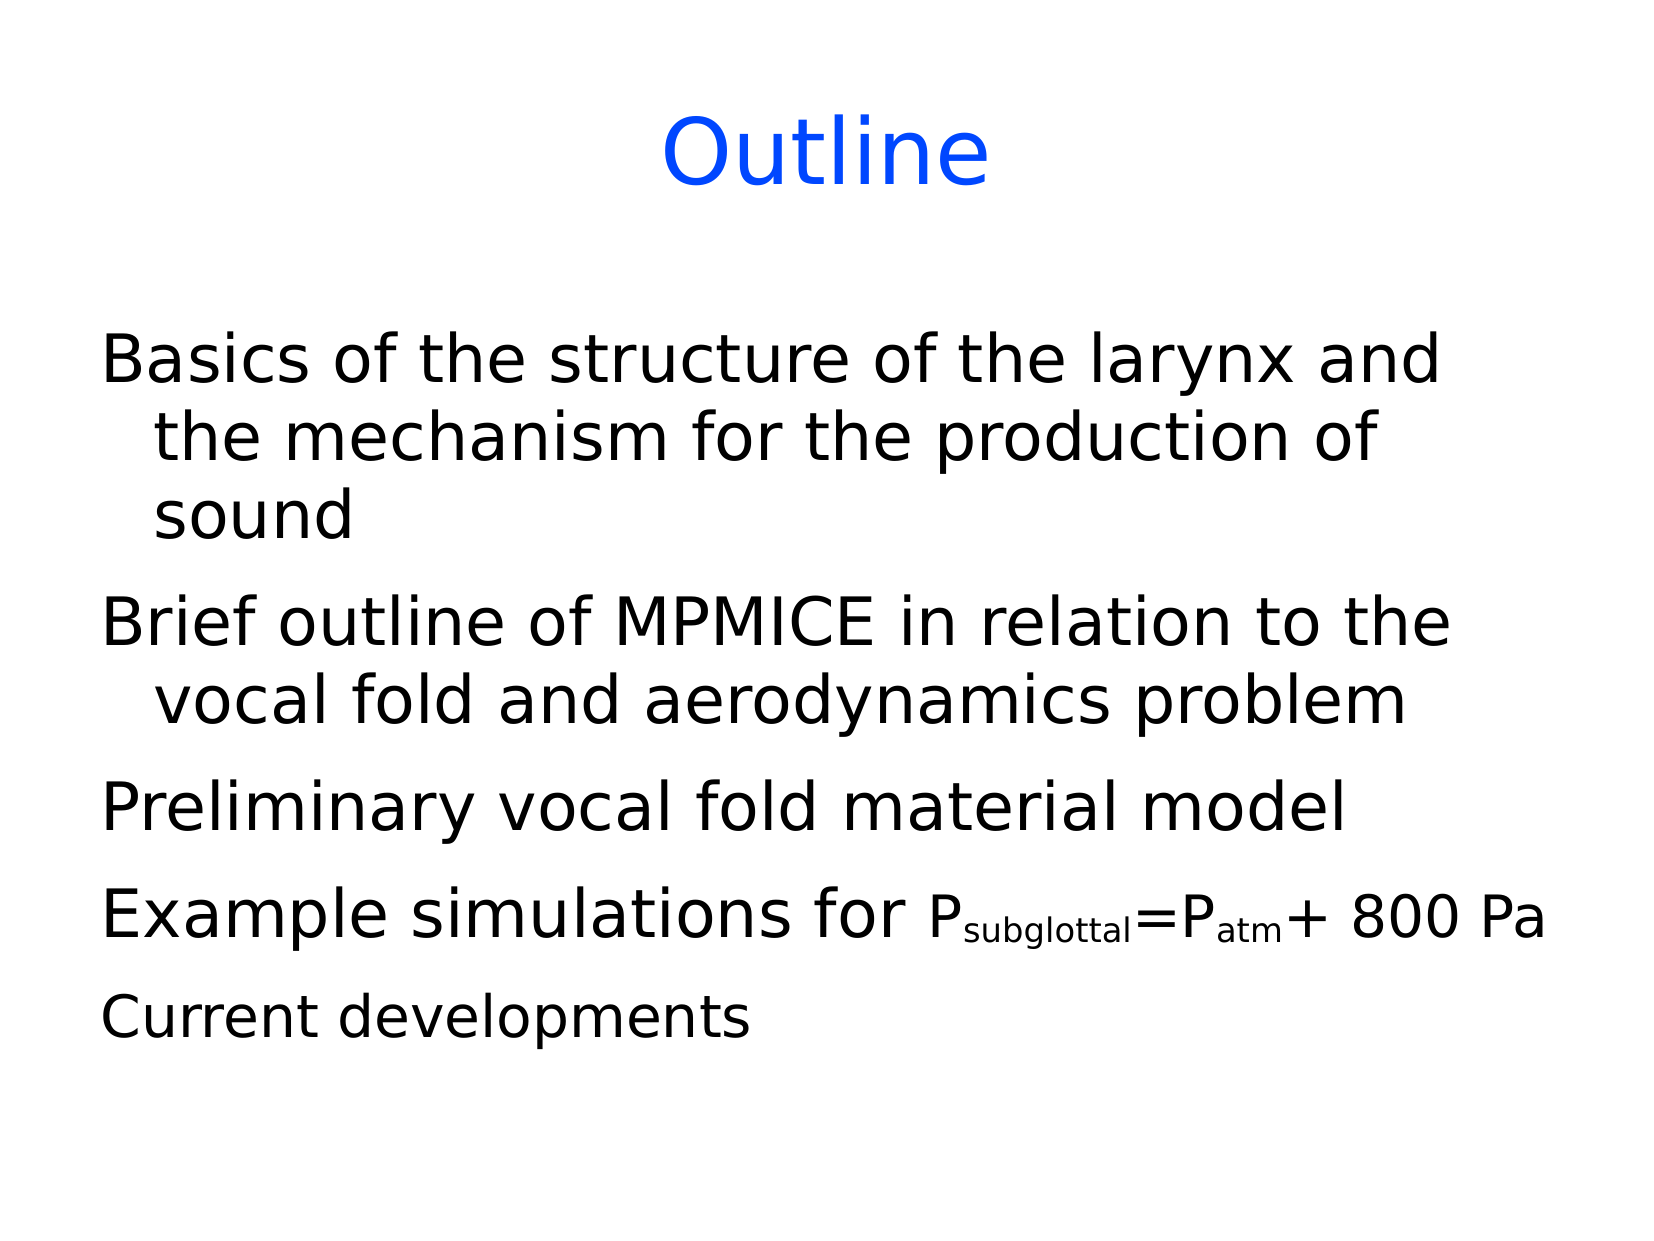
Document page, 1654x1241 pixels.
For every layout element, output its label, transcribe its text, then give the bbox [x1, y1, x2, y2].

title Outline [82, 56, 1571, 213]
list Basics of the structure of the larynx and the mechanism for the production of sound Brief outline of MPMICE in relation to the vocal fold and aerodynamics problem Preliminary vocal fold material model Example simulations for Psubglottal=Patm+ 800 Pa Current developments [82, 213, 1571, 1018]
